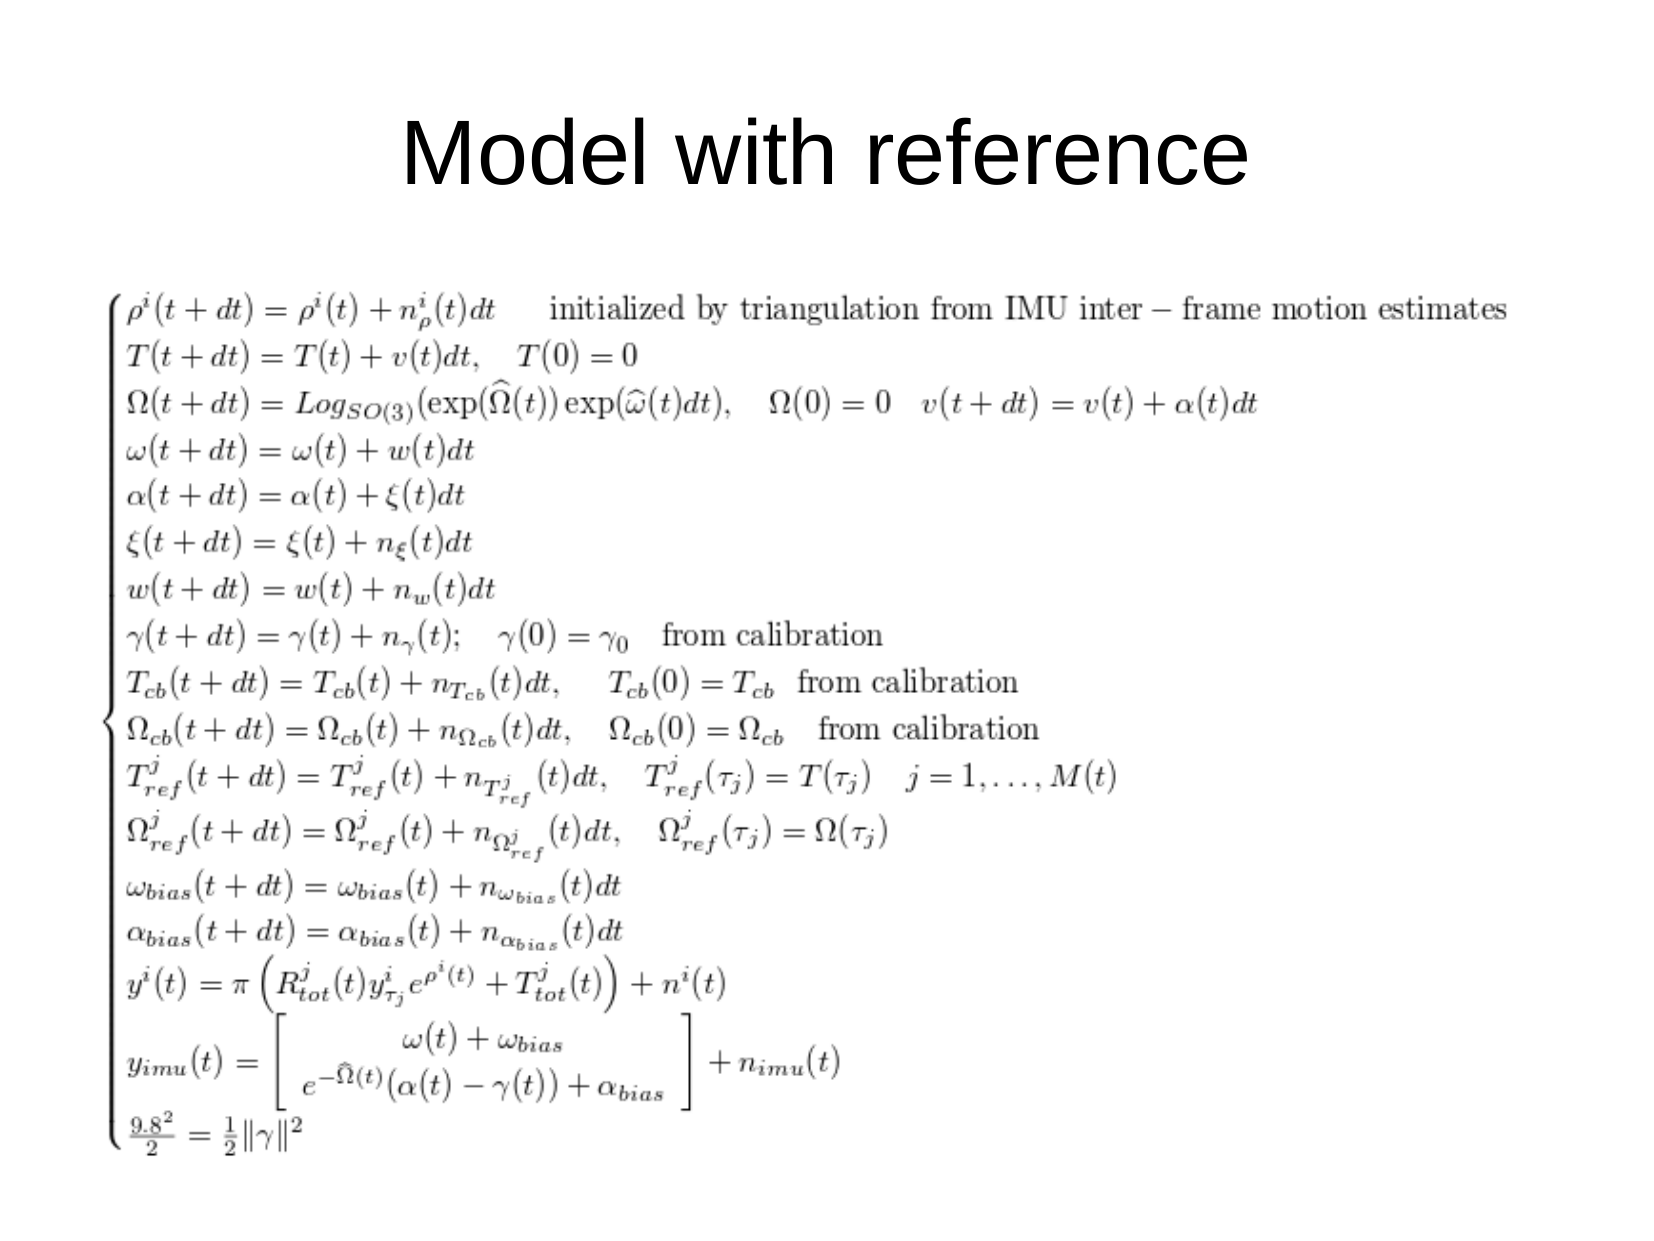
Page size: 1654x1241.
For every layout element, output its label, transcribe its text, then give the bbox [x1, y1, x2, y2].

title Model with reference [82, 49, 1571, 257]
picture [64, 269, 1516, 1158]
